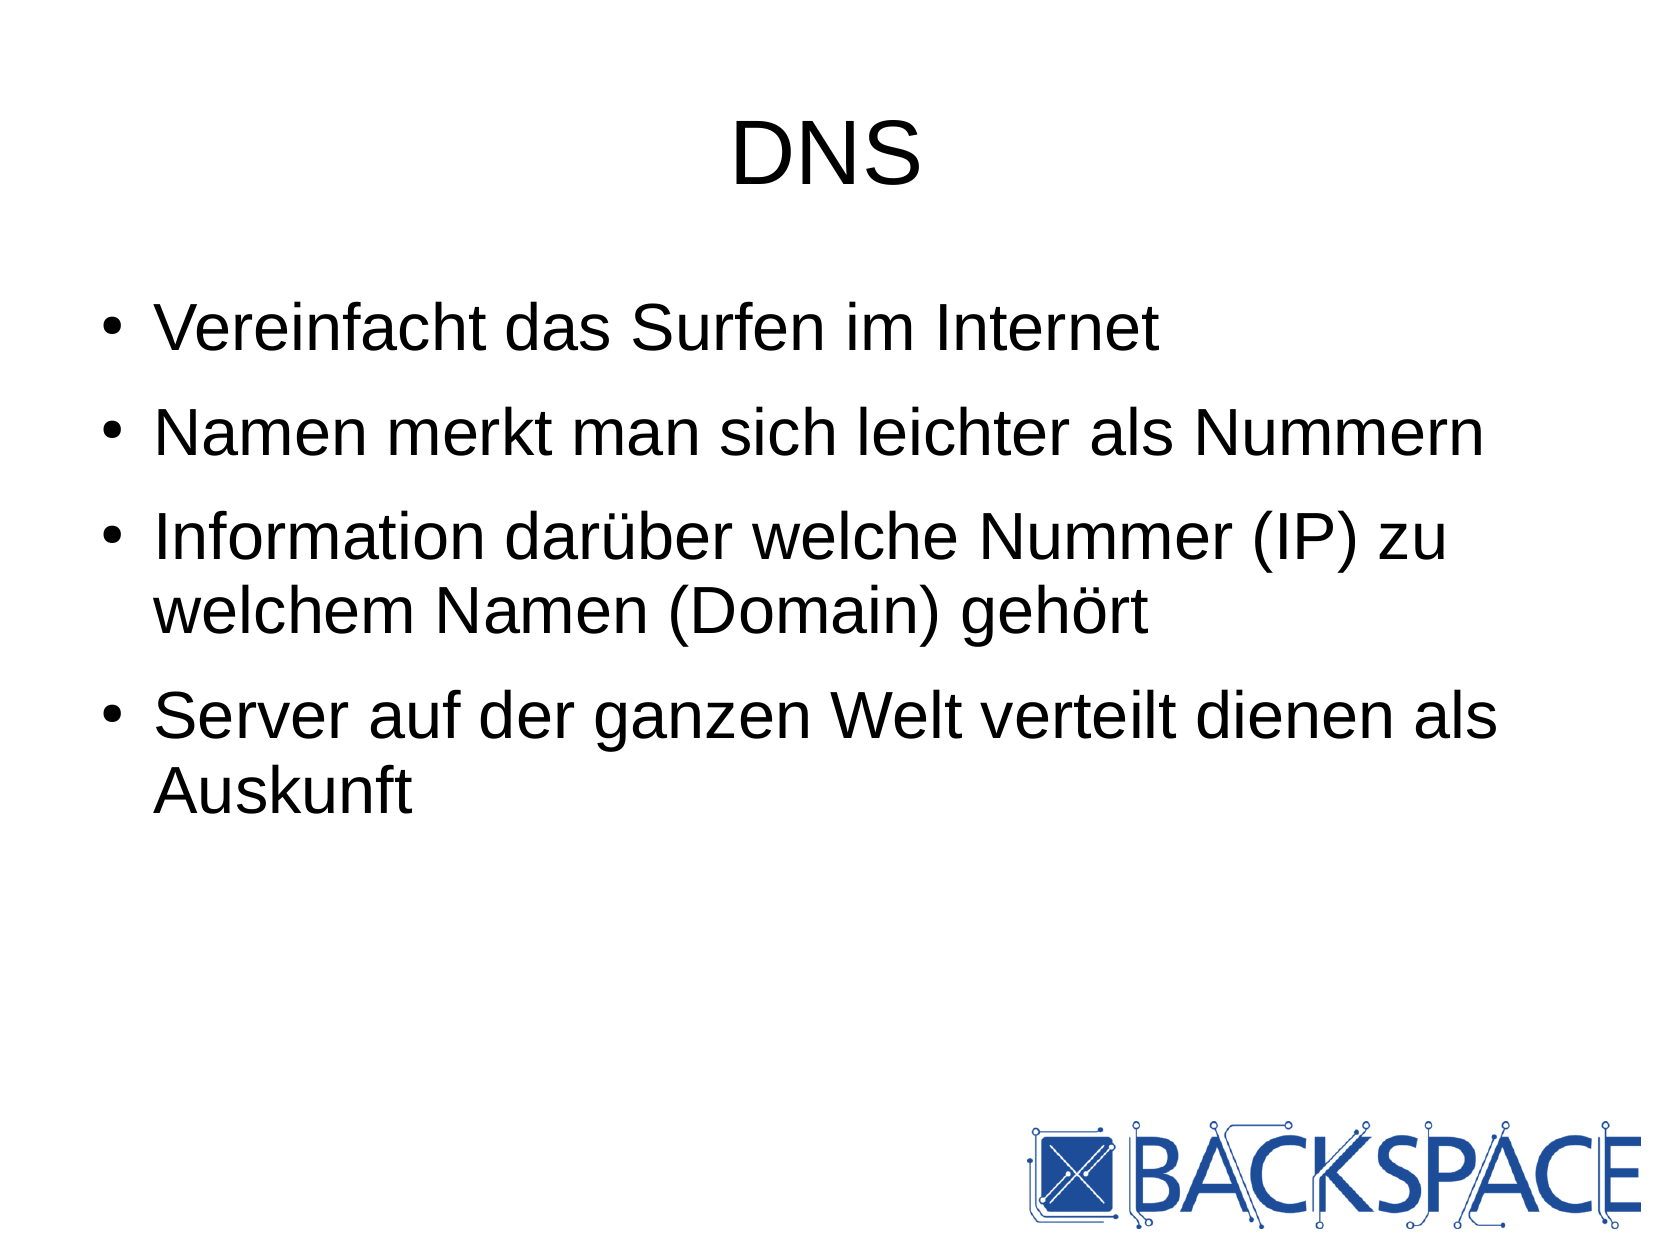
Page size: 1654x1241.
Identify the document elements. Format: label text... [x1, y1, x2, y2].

picture [1027, 1121, 1641, 1229]
list Vereinfacht das Surfen im Internet Namen merkt man sich leichter als Nummern Information darüber welche Nummer (IP) zu welchem Namen (Domain) gehört Server auf der ganzen Welt verteilt dienen als Auskunft [82, 290, 1538, 1010]
title DNS [82, 49, 1571, 257]
